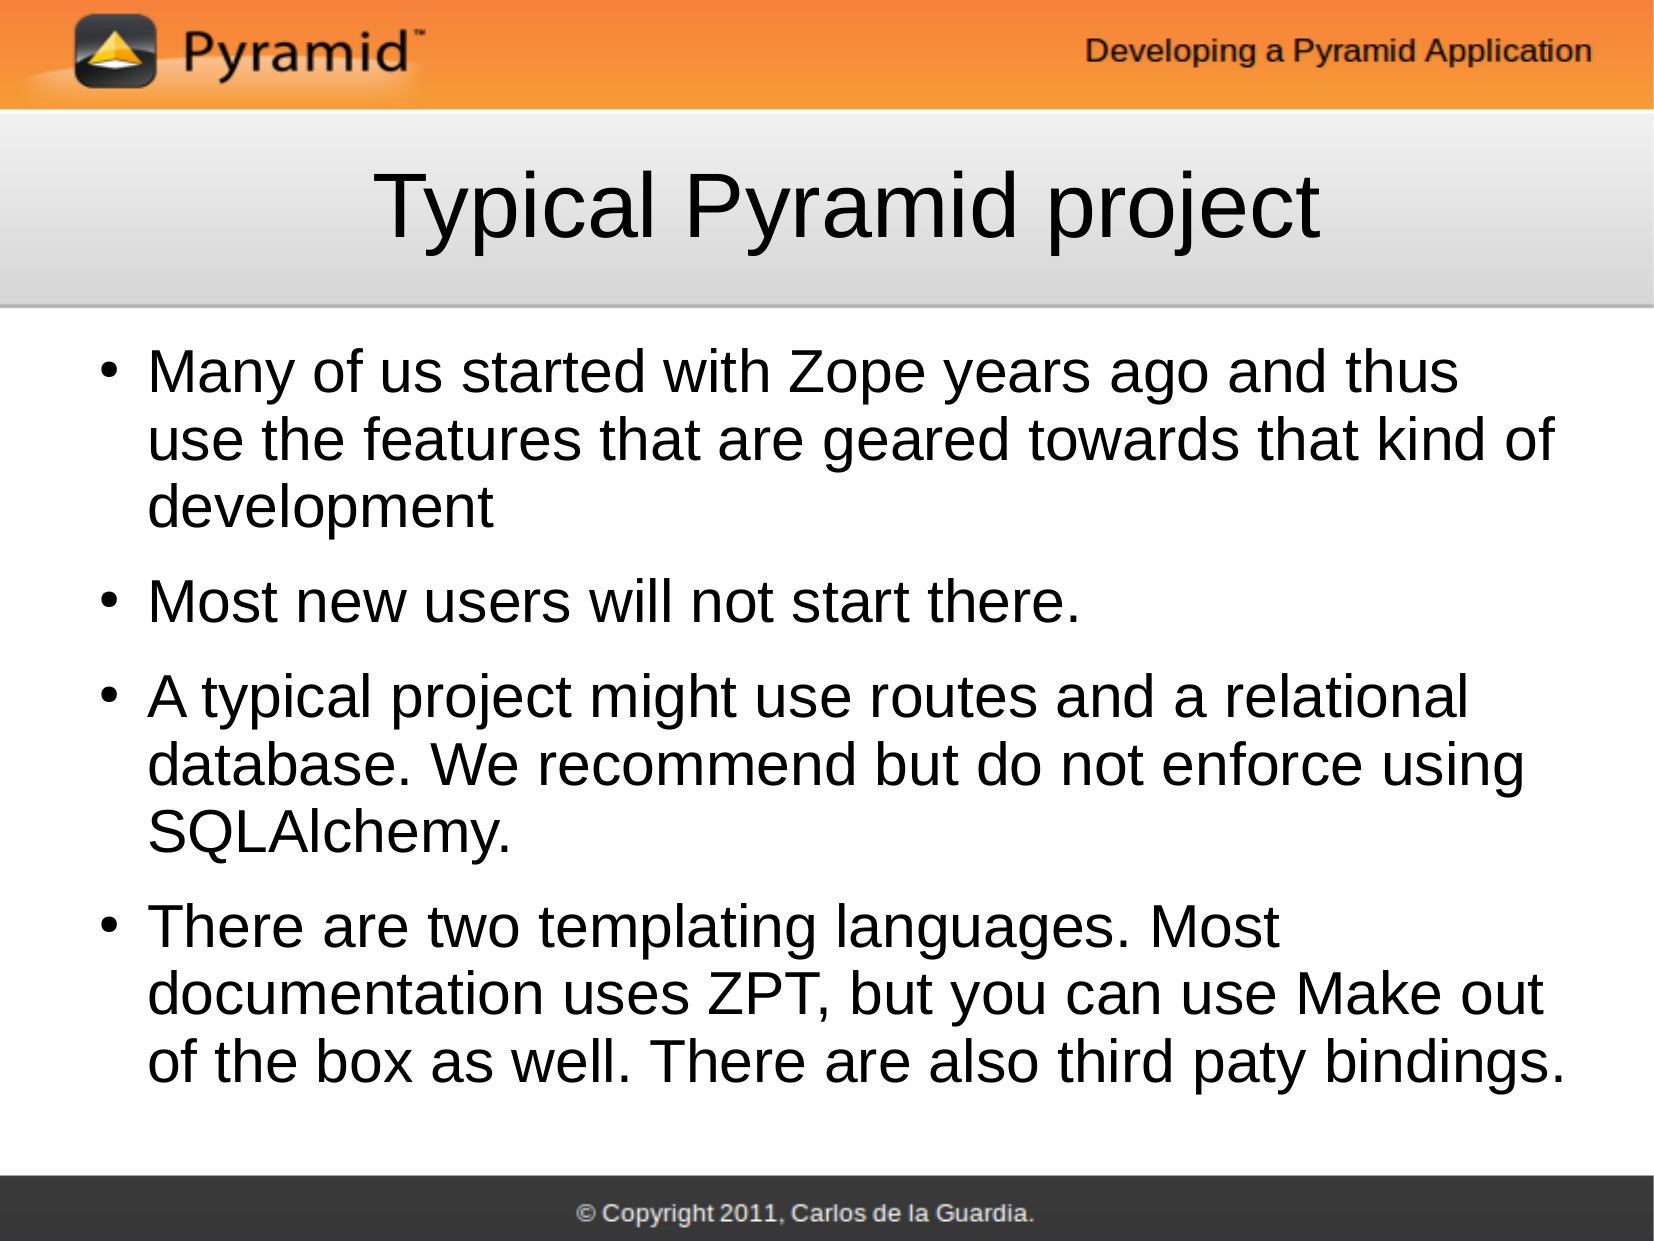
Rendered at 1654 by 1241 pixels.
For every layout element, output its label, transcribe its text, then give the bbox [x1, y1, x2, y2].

title Typical Pyramid project [82, 112, 1613, 301]
list Many of us started with Zope years ago and thus use the features that are geared towards that kind of development Most new users will not start there. A typical project might use routes and a relational database. We recommend but do not enforce using SQLAlchemy. There are two templating languages. Most documentation uses ZPT, but you can use Make out of the box as well. There are also third paty bindings. [82, 337, 1571, 1157]
picture [0, 0, 1654, 1241]
